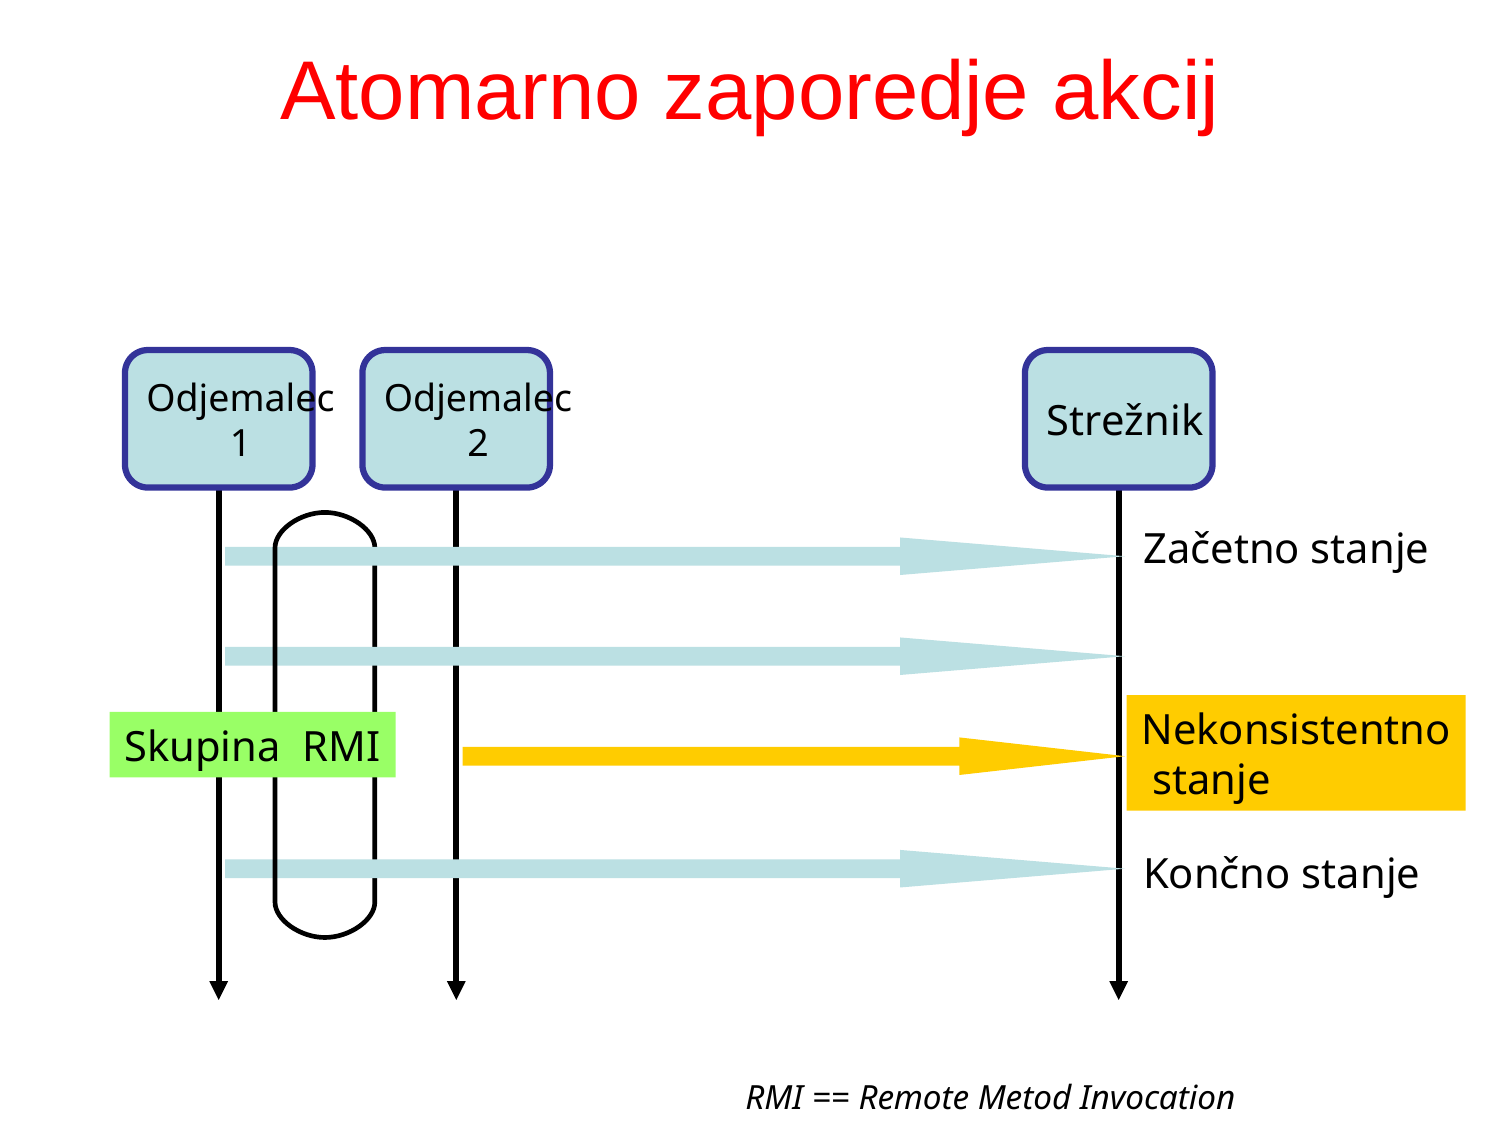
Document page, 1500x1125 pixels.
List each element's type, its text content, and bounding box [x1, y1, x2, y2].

text_box Odjemalec 1 [124, 350, 313, 488]
text_box [225, 859, 272, 879]
text_box [225, 546, 272, 566]
text_box Začetno stanje [1128, 514, 1445, 580]
title Atomarno zaporedje akcij [75, 23, 1426, 149]
text_box Odjemalec 2 [362, 350, 550, 488]
text_box [278, 849, 1126, 888]
text_box Končno stanje [1128, 839, 1436, 905]
text_box Skupina RMI [109, 711, 396, 778]
text_box [278, 537, 1126, 576]
text_box [278, 637, 1126, 676]
text_box [225, 646, 272, 666]
text_box [462, 737, 1126, 775]
text_box Strežnik [1024, 350, 1213, 488]
text_box RMI == Remote Metod Invocation [730, 1068, 1252, 1125]
text_box Nekonsistentno stanje [1126, 695, 1466, 811]
